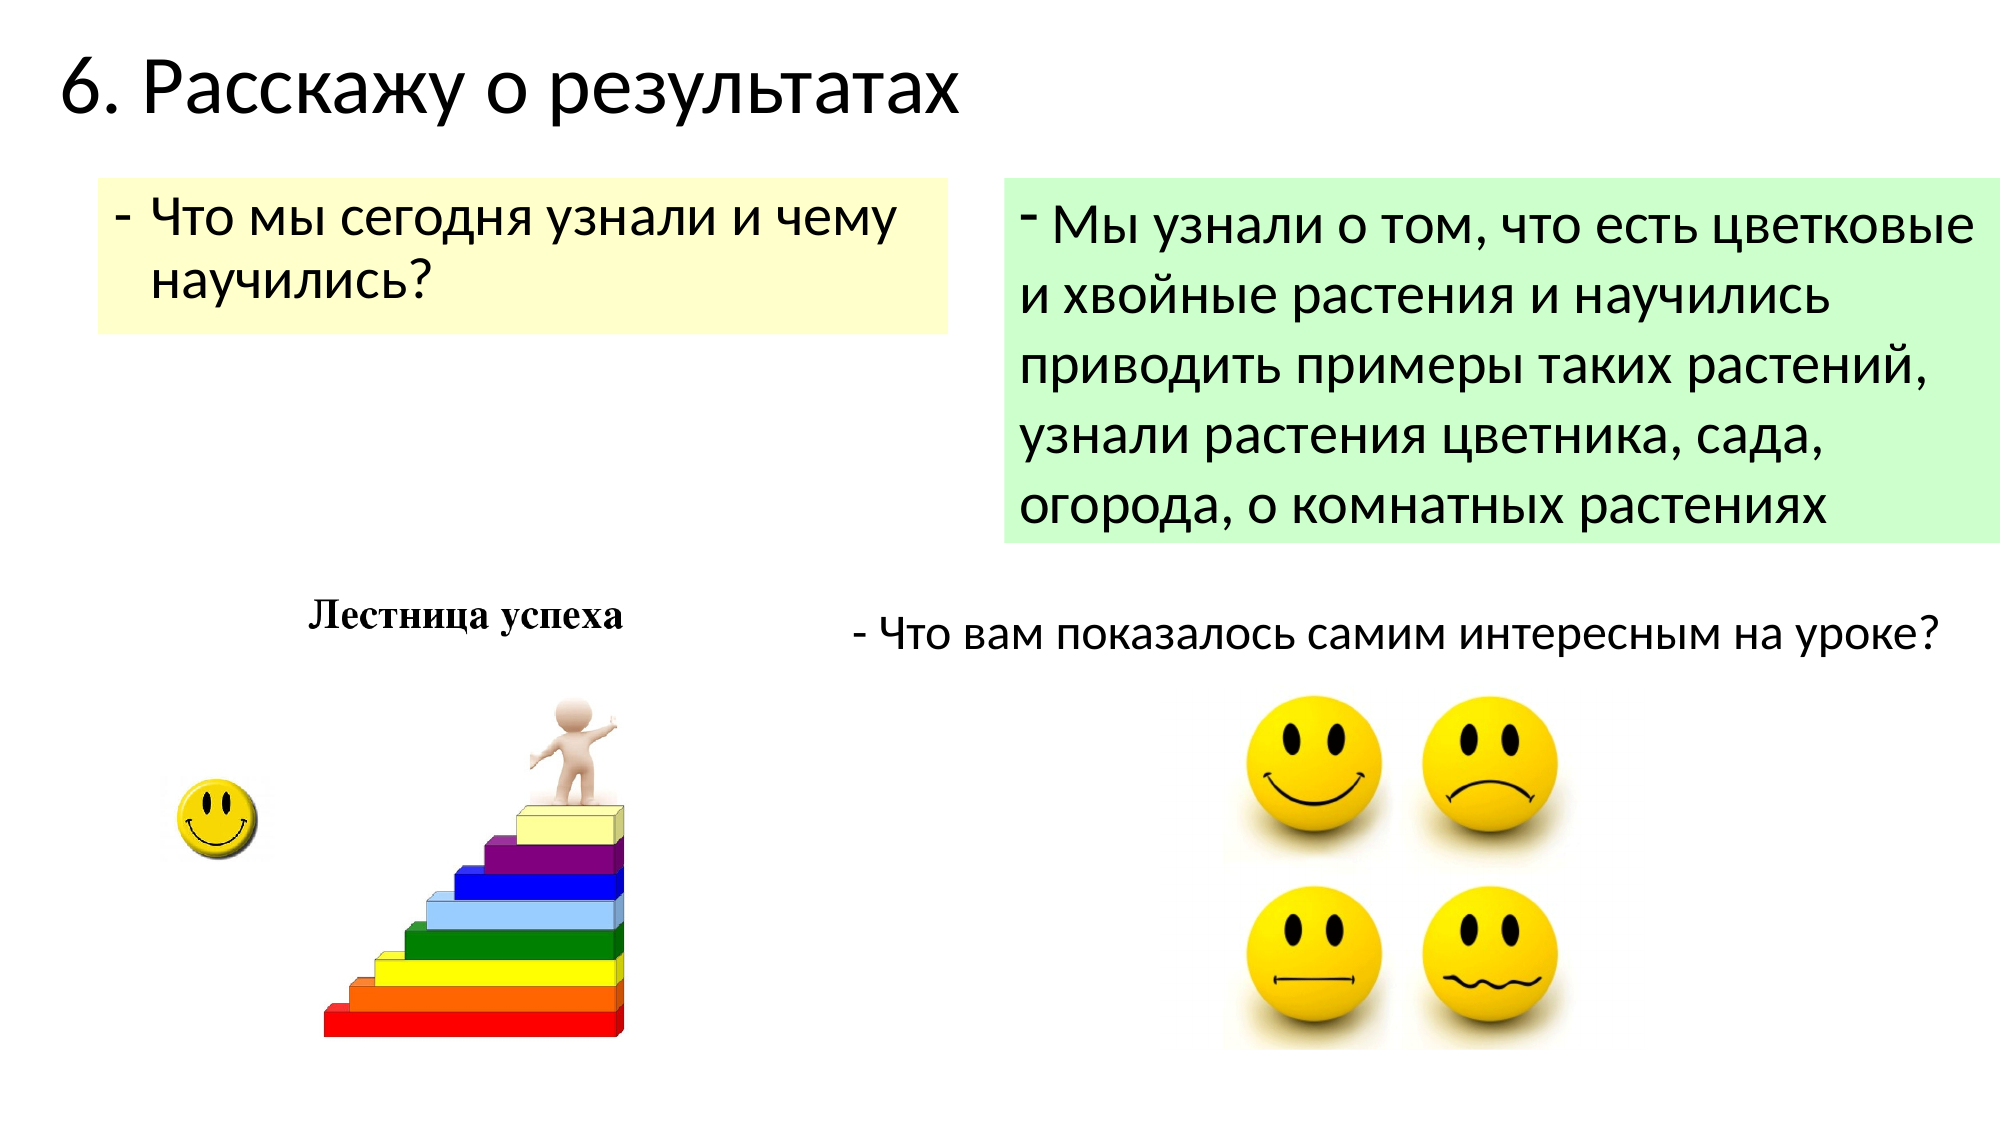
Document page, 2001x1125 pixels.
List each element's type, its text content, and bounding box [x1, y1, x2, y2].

text_box - Что вам показалось самим интересным на уроке? [837, 591, 1968, 667]
picture [123, 562, 808, 1076]
list Что мы сегодня узнали и чему научились? [98, 178, 949, 335]
text_box Мы узнали о том, что есть цветковые и хвойные растения и научились приводить примеры таких растений, узнали растения цветника, сада, огорода, о комнатных растениях [1004, 178, 2000, 543]
picture [1160, 686, 1645, 1050]
title 6. Расскажу о результатах [44, 27, 1770, 147]
